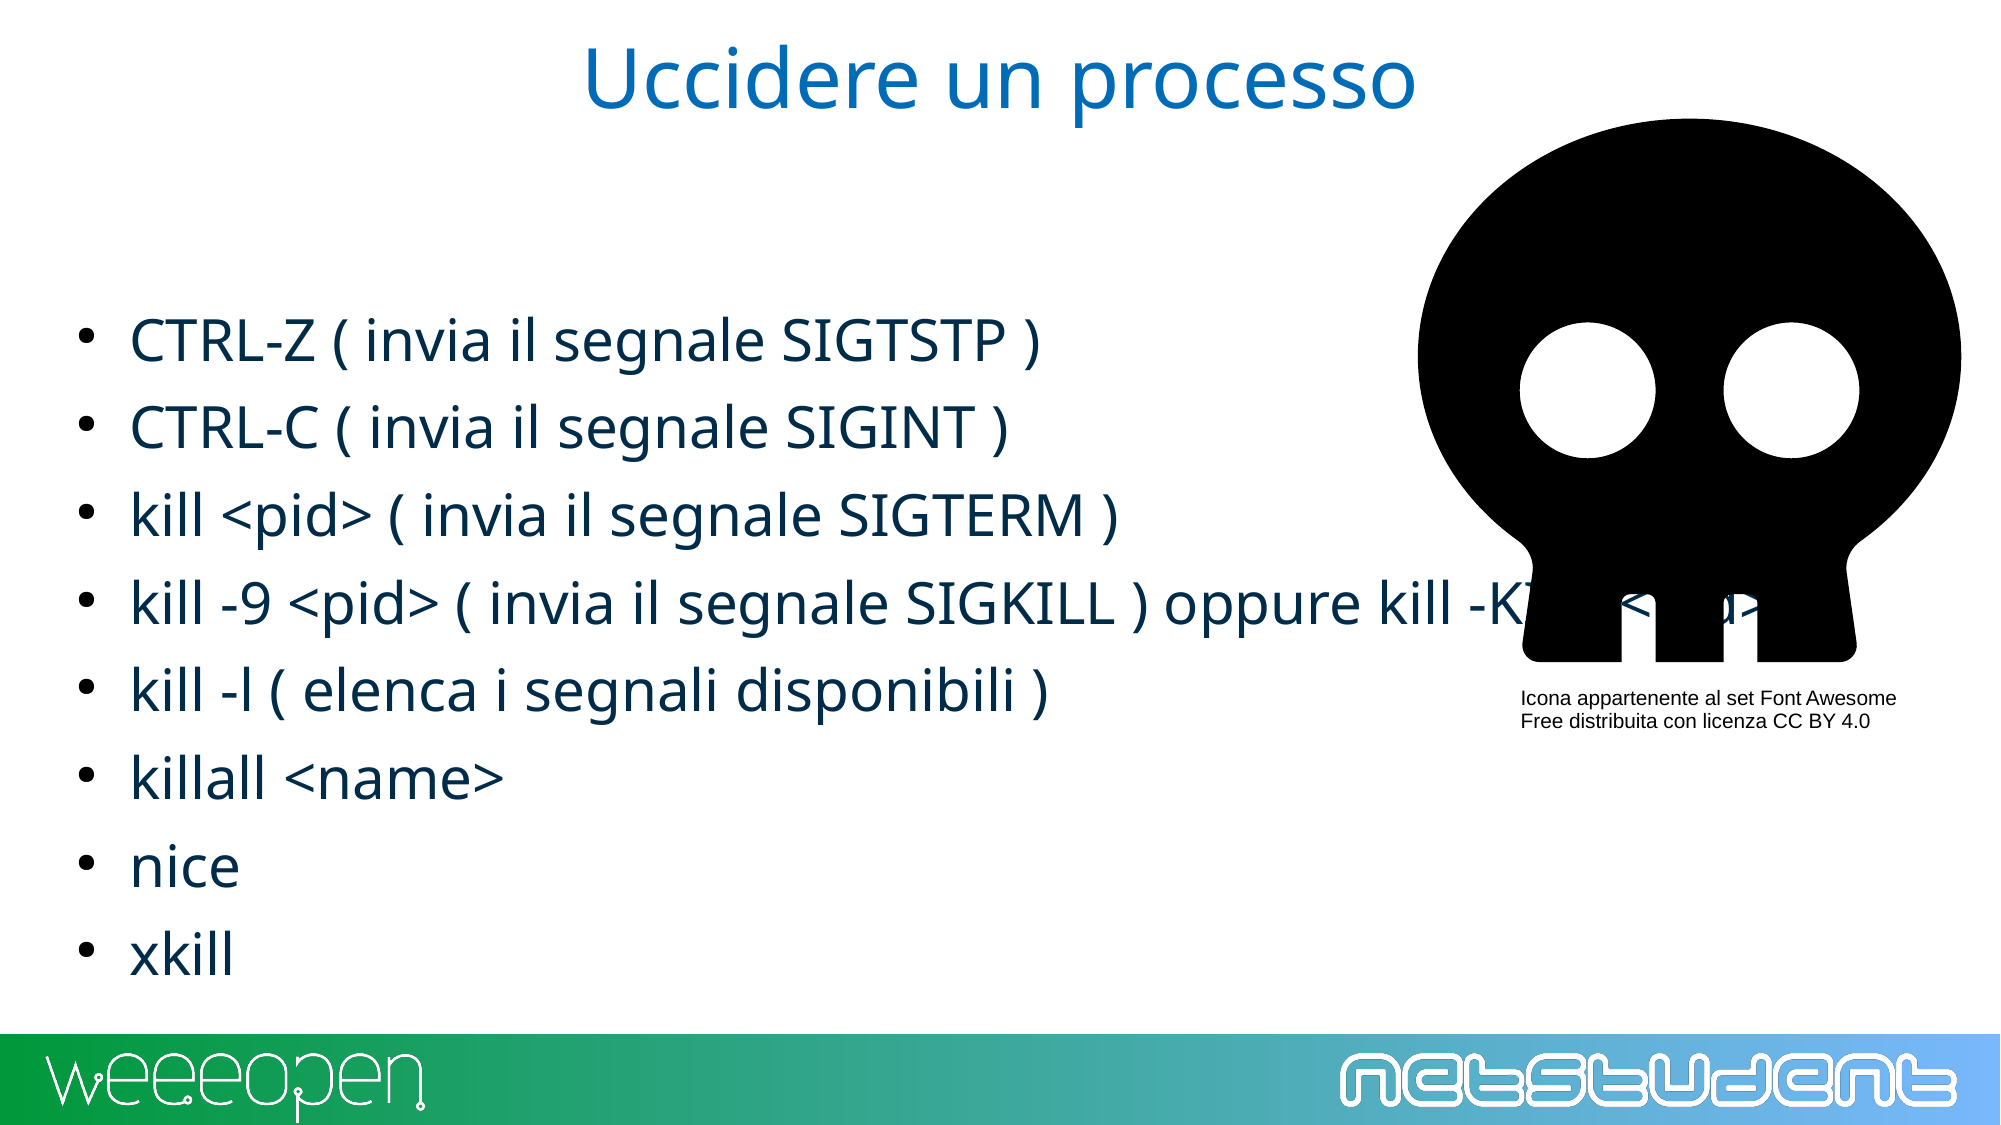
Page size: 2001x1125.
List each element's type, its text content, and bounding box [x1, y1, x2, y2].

picture [1340, 1053, 1957, 1107]
text_box Icona appartenente al set Font Awesome Free distribuita con licenza CC BY 4.0 [1505, 679, 1920, 741]
picture [1417, 118, 1962, 663]
list CTRL-Z ( invia il segnale SIGTSTP ) CTRL-C ( invia il segnale SIGINT ) kill <pid> ( invia il segnale SIGTERM ) kill -9 <pid> ( invia il segnale SIGKILL ) oppure kill -KILL <pid> kill -l ( elenca i segnali disponibili ) killall <name> nice xkill [43, 295, 1959, 1010]
title Uccidere un processo [43, 29, 1959, 247]
picture [45, 1053, 425, 1123]
